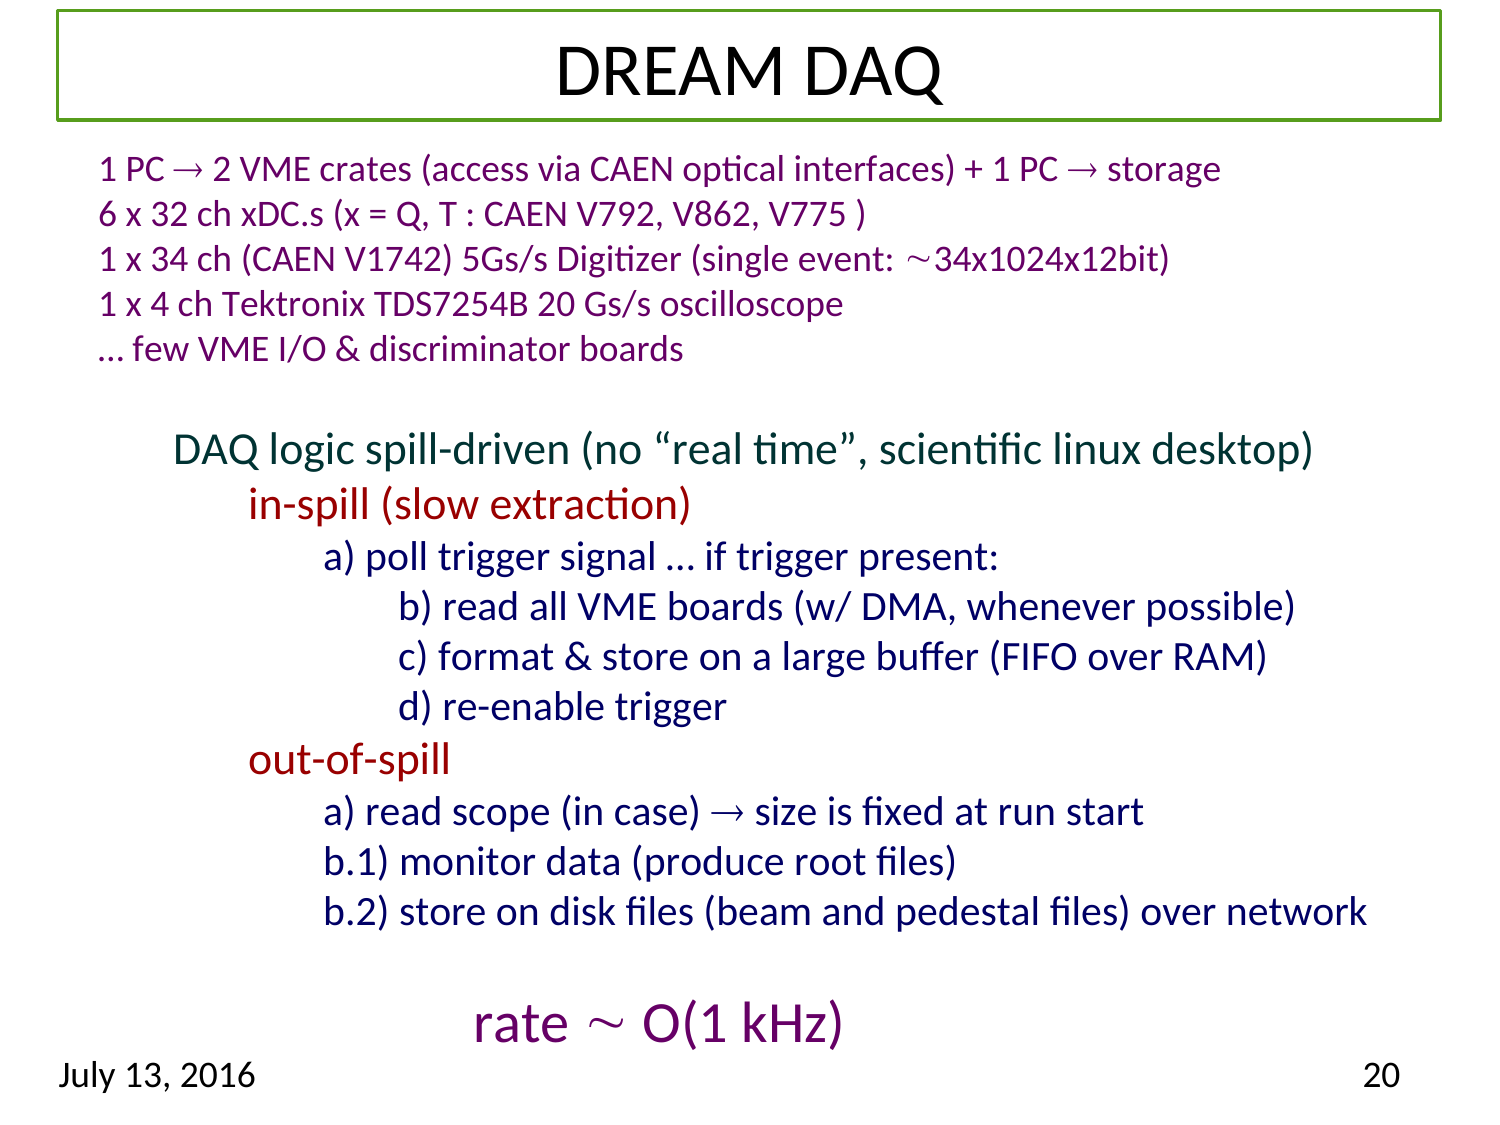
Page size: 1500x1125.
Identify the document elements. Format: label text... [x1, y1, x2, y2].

title DREAM DAQ [57, 10, 1441, 121]
title 1 PC  2 VME crates (access via CAEN optical interfaces) + 1 PC  storage 6 x 32 ch xDC.s (x = Q, T : CAEN V792, V862, V775 ) 1 x 34 ch (CAEN V1742) 5Gs/s Digitizer (single event: ~34x1024x12bit) 1 x 4 ch Tektronix TDS7254B 20 Gs/s oscilloscope … few VME I/O & discriminator boards DAQ logic spill-driven (no “real time”, scientific linux desktop) in-spill (slow extraction) a) poll trigger signal … if trigger present: b) read all VME boards (w/ DMA, whenever possible) c) format & store on a large buffer (FIFO over RAM) d) re-enable trigger out-of-spill a) read scope (in case)  size is fixed at run start b.1) monitor data (produce root files) b.2) store on disk files (beam and pedestal files) over network rate ~ O(1 kHz) [83, 136, 1449, 1062]
